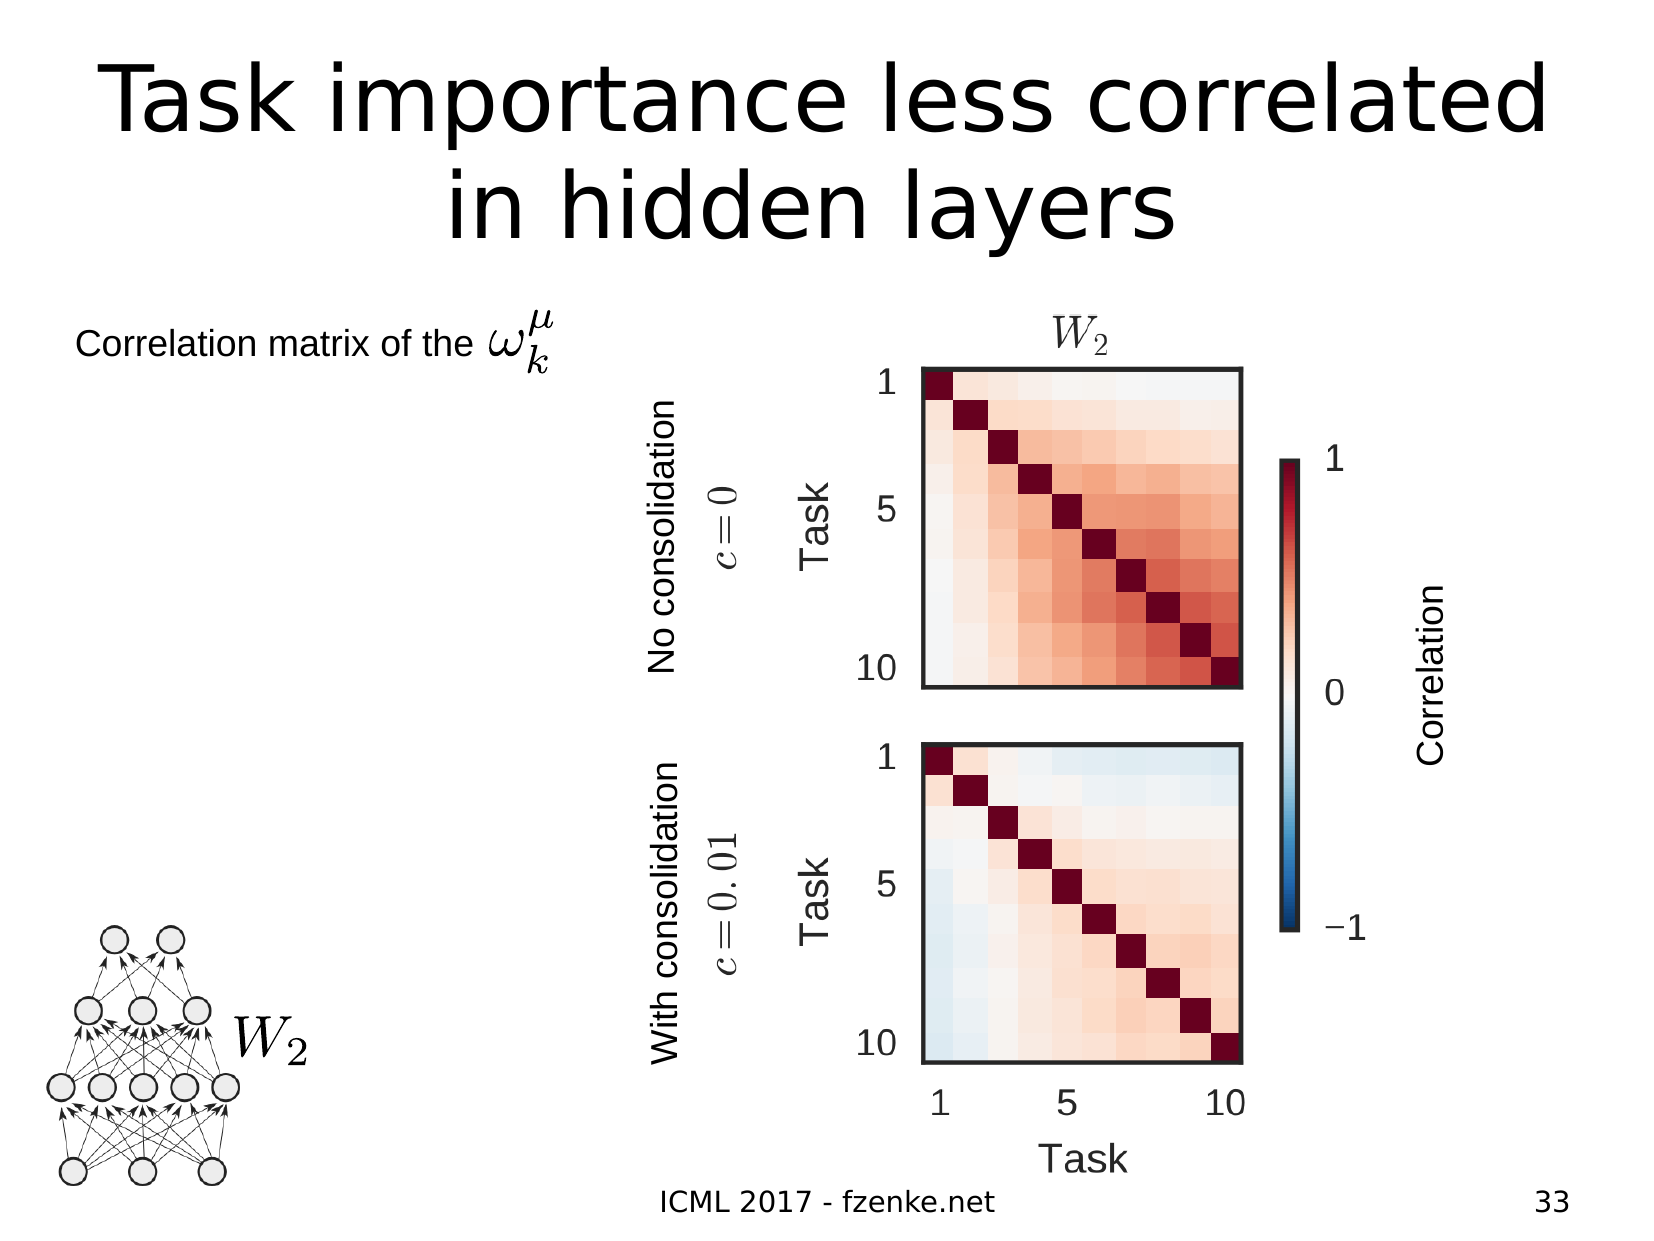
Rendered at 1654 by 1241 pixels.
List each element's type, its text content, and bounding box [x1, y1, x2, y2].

text_box Correlation matrix of the [60, 315, 490, 372]
text_box With consolidation [635, 746, 693, 1081]
title Task importance less correlated in hidden layers [82, 45, 1571, 261]
text_box [488, 309, 556, 374]
text_box No consolidation [632, 384, 690, 691]
picture [707, 314, 1370, 1173]
picture [46, 925, 240, 1186]
text_box [230, 1016, 309, 1066]
text_box Correlation [1401, 570, 1459, 783]
